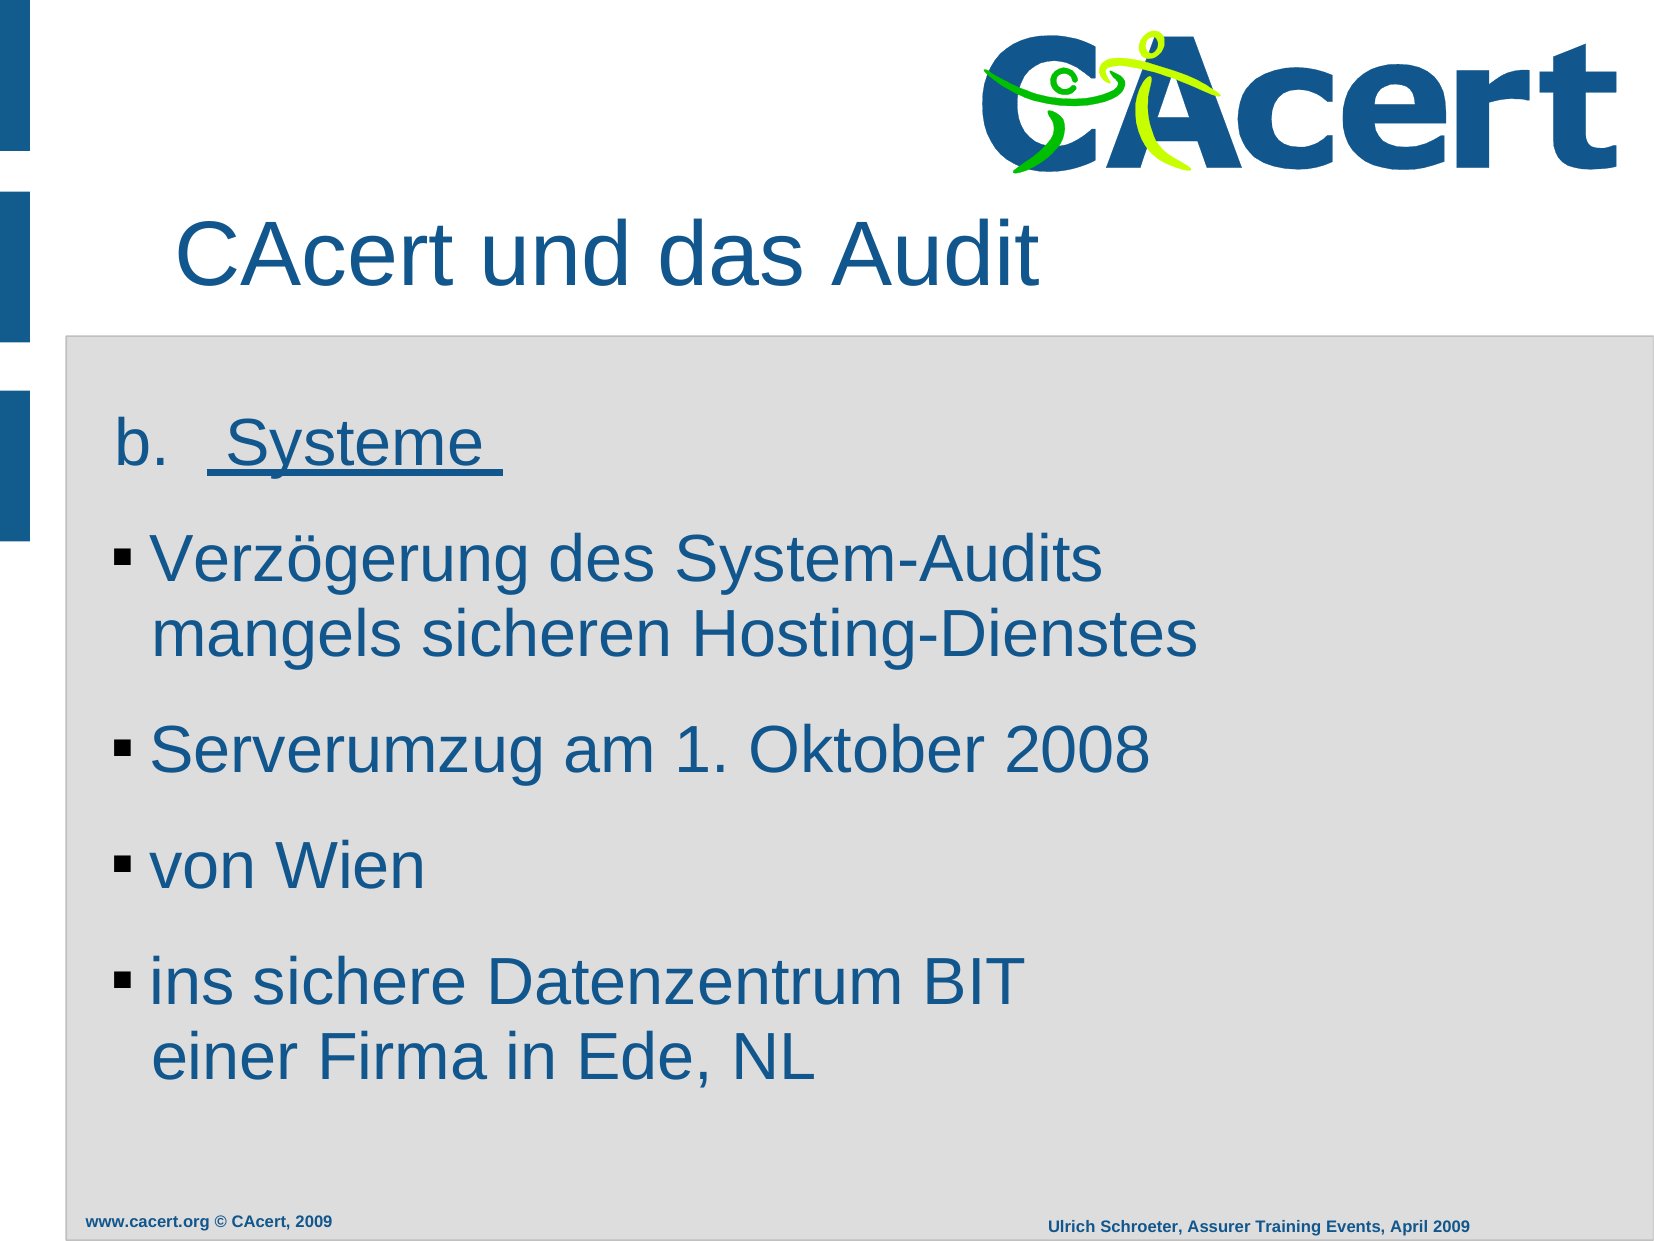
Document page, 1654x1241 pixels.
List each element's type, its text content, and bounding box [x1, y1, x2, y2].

text_box CAcert und das Audit [118, 195, 1046, 313]
text_box b. Systeme Verzögerung des System-Audits mangels sicheren Hosting-Dienstes Serverumzug am 1. Oktober 2008 von Wien ins sichere Datenzentrum BIT einer Firma in Ede, NL [99, 397, 1215, 1101]
